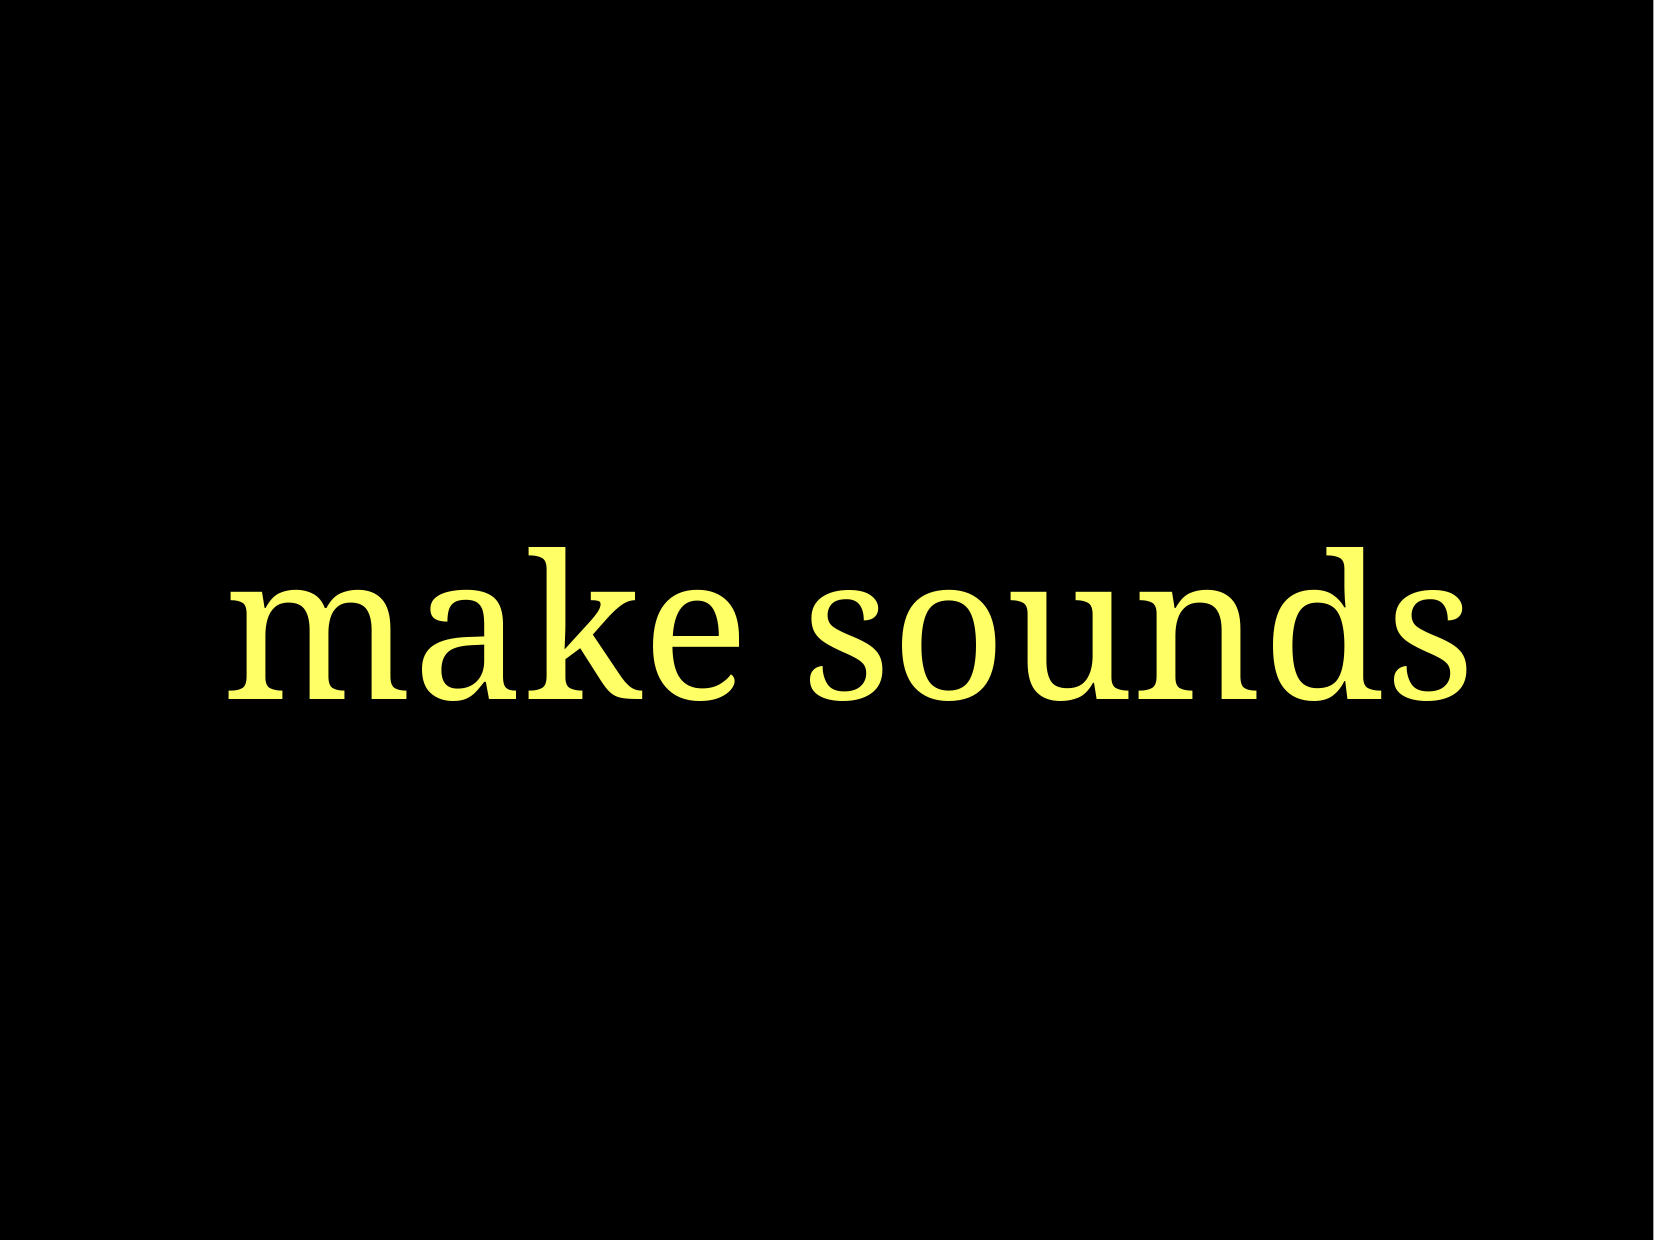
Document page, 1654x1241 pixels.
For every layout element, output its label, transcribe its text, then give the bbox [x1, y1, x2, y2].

subtitle make sounds [37, 451, 1628, 794]
